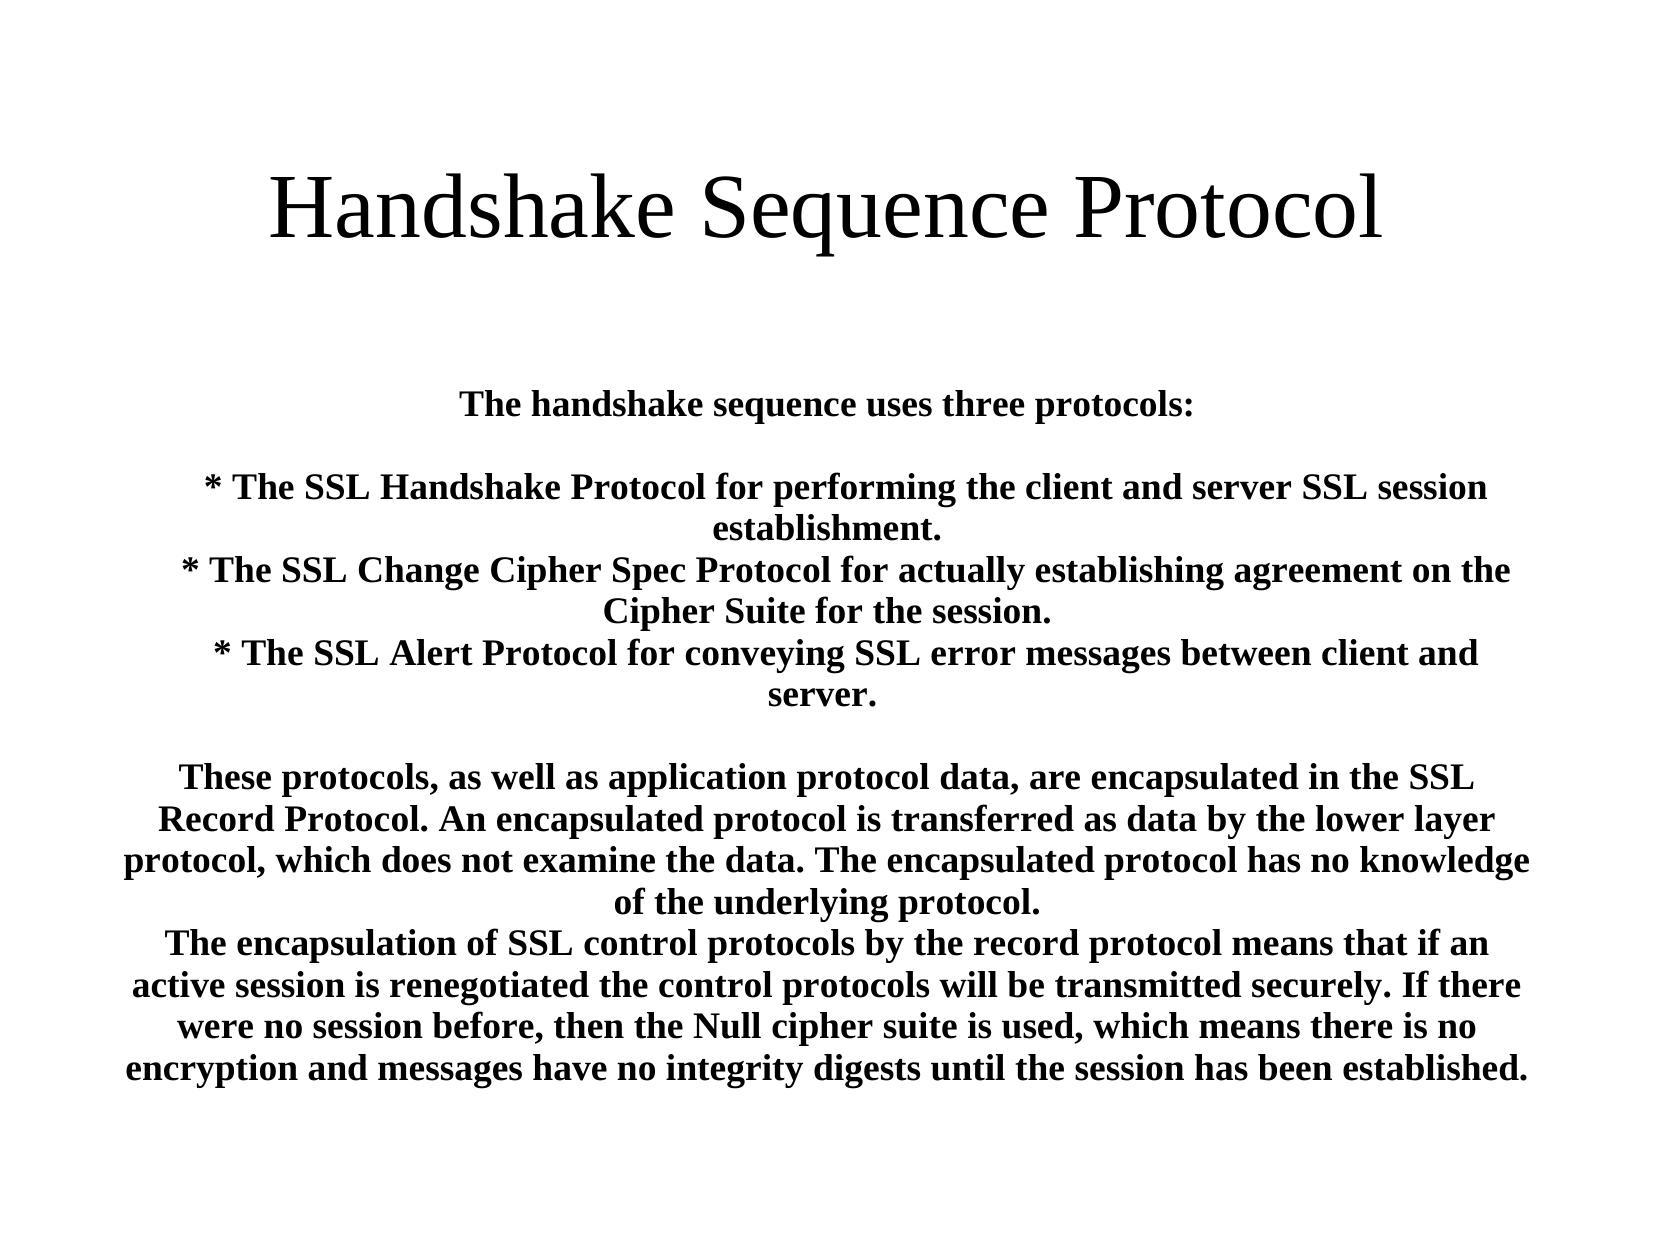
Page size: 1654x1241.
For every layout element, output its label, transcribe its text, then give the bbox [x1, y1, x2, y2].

text_box The handshake sequence uses three protocols: * The SSL Handshake Protocol for performing the client and server SSL session establishment. * The SSL Change Cipher Spec Protocol for actually establishing agreement on the Cipher Suite for the session. * The SSL Alert Protocol for conveying SSL error messages between client and server. These protocols, as well as application protocol data, are encapsulated in the SSL Record Protocol. An encapsulated protocol is transferred as data by the lower layer protocol, which does not examine the data. The encapsulated protocol has no knowledge of the underlying protocol. The encapsulation of SSL control protocols by the record protocol means that if an active session is renegotiated the control protocols will be transmitted securely. If there were no session before, then the Null cipher suite is used, which means there is no encryption and messages have no integrity digests until the session has been established. [121, 255, 1534, 1216]
title Handshake Sequence Protocol [121, 102, 1534, 255]
